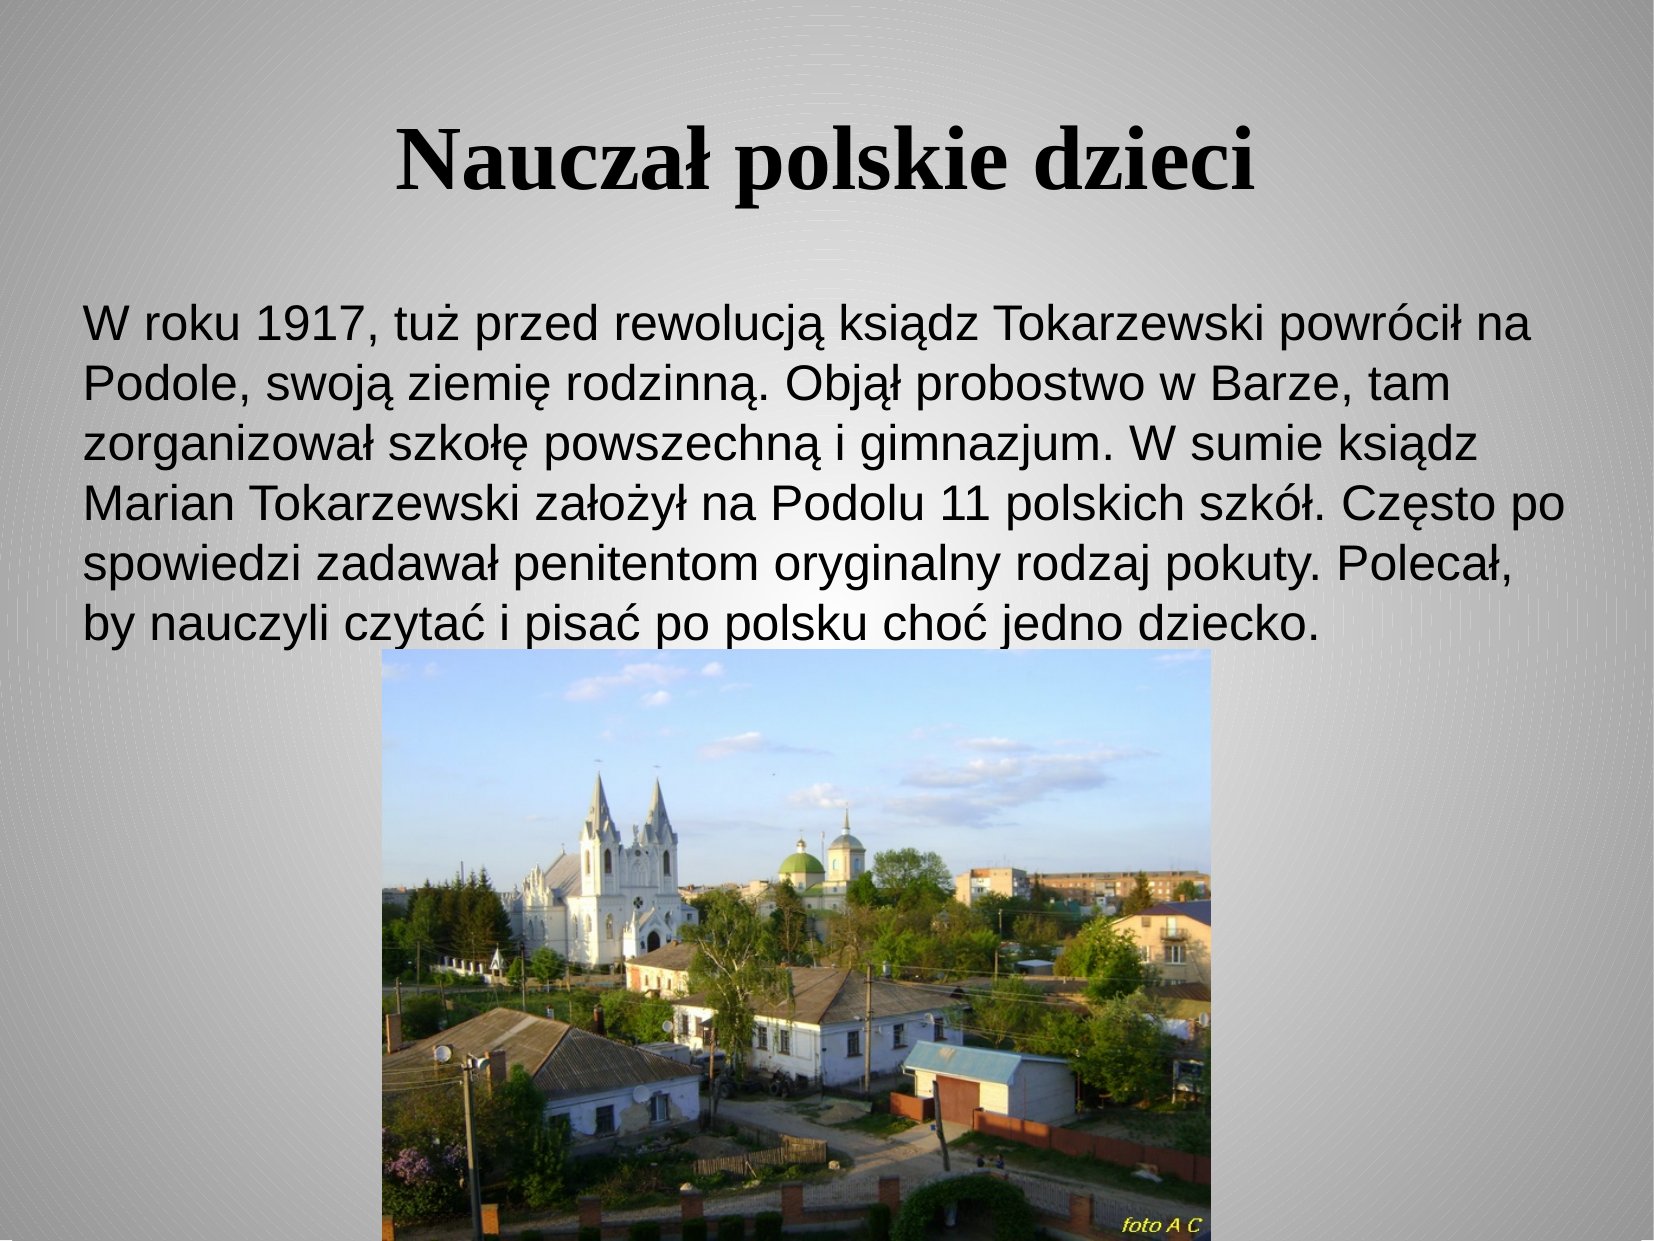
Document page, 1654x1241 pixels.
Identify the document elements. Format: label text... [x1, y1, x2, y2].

picture [382, 649, 1211, 1241]
list W roku 1917, tuż przed rewolucją ksiądz Tokarzewski powrócił na Podole, swoją ziemię rodzinną. Objął probostwo w Barze, tam zorganizował szkołę powszechną i gimnazjum. W sumie ksiądz Marian Tokarzewski założył na Podolu 11 polskich szkół. Często po spowiedzi zadawał penitentom oryginalny rodzaj pokuty. Polecał, by nauczyli czytać i pisać po polsku choć jedno dziecko. [82, 290, 1571, 1109]
title Nauczał polskie dzieci [82, 49, 1571, 257]
